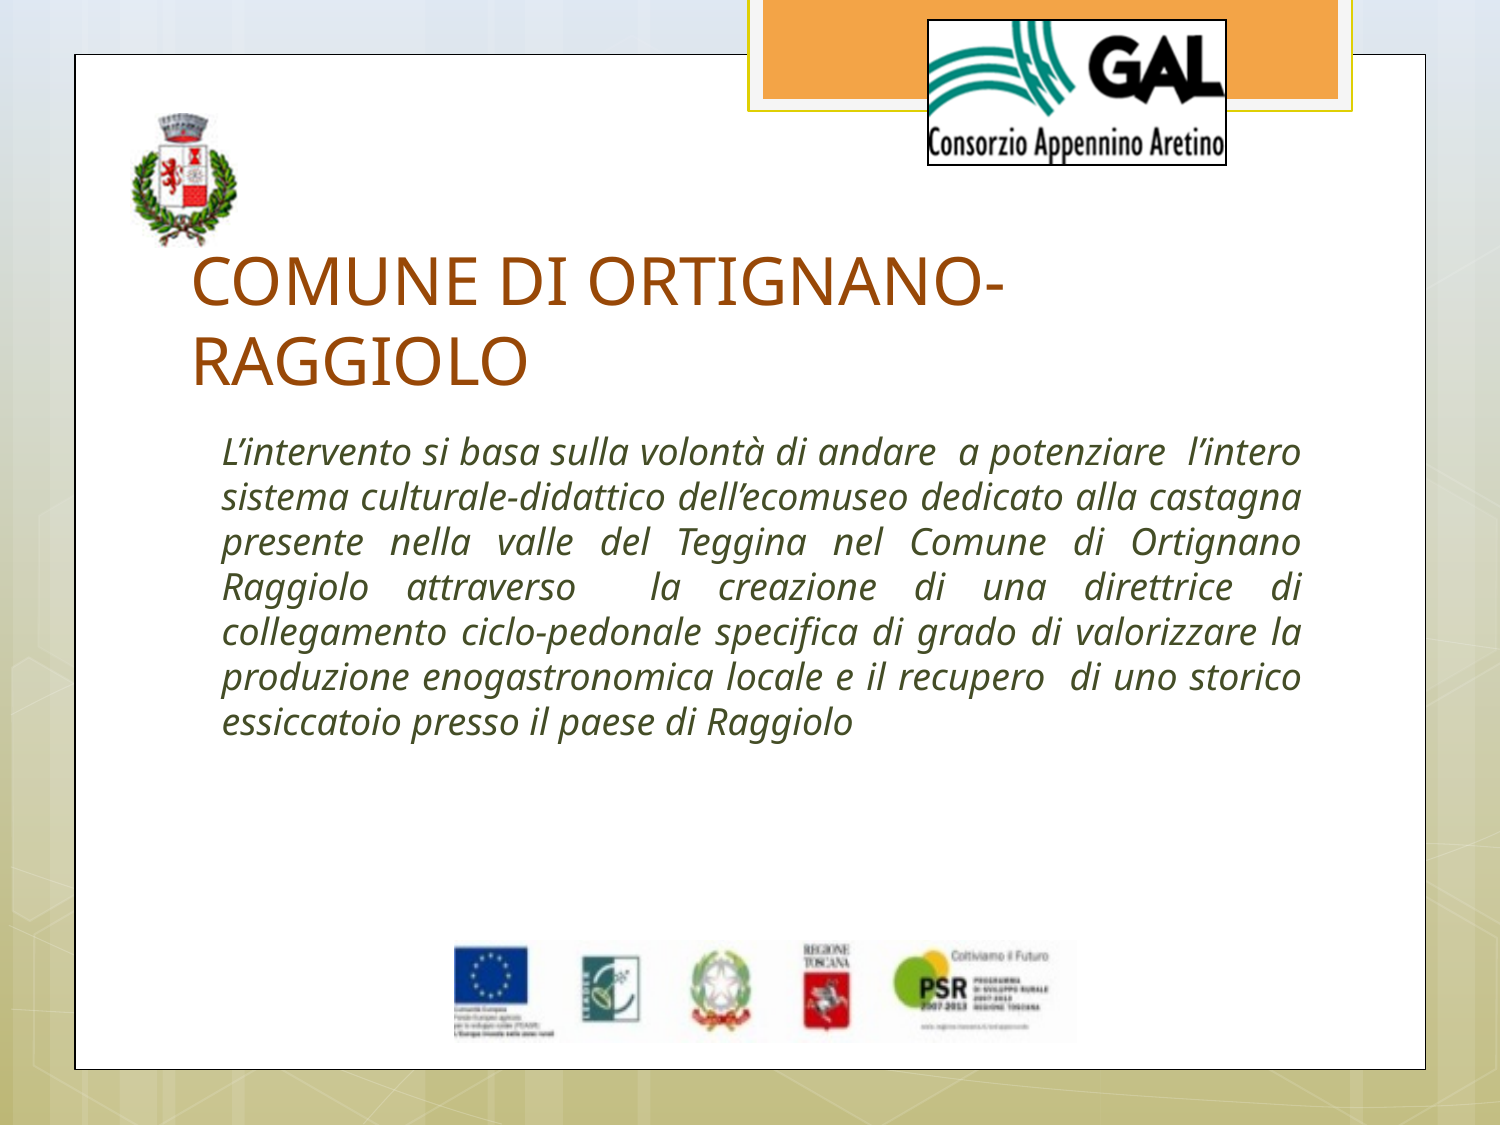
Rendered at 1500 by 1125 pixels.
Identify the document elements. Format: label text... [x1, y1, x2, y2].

title COMUNE DI ORTIGNANO-RAGGIOLO [175, 231, 1357, 389]
picture [454, 940, 1077, 1043]
picture [927, 19, 1227, 166]
list L’intervento si basa sulla volontà di andare a potenziare l’intero sistema culturale-didattico dell’ecomuseo dedicato alla castagna presente nella valle del Teggina nel Comune di Ortignano Raggiolo attraverso la creazione di una direttrice di collegamento ciclo-pedonale specifica di grado di valorizzare la produzione enogastronomica locale e il recupero di uno storico essiccatoio presso il paese di Raggiolo [184, 420, 1319, 847]
picture [130, 113, 238, 248]
